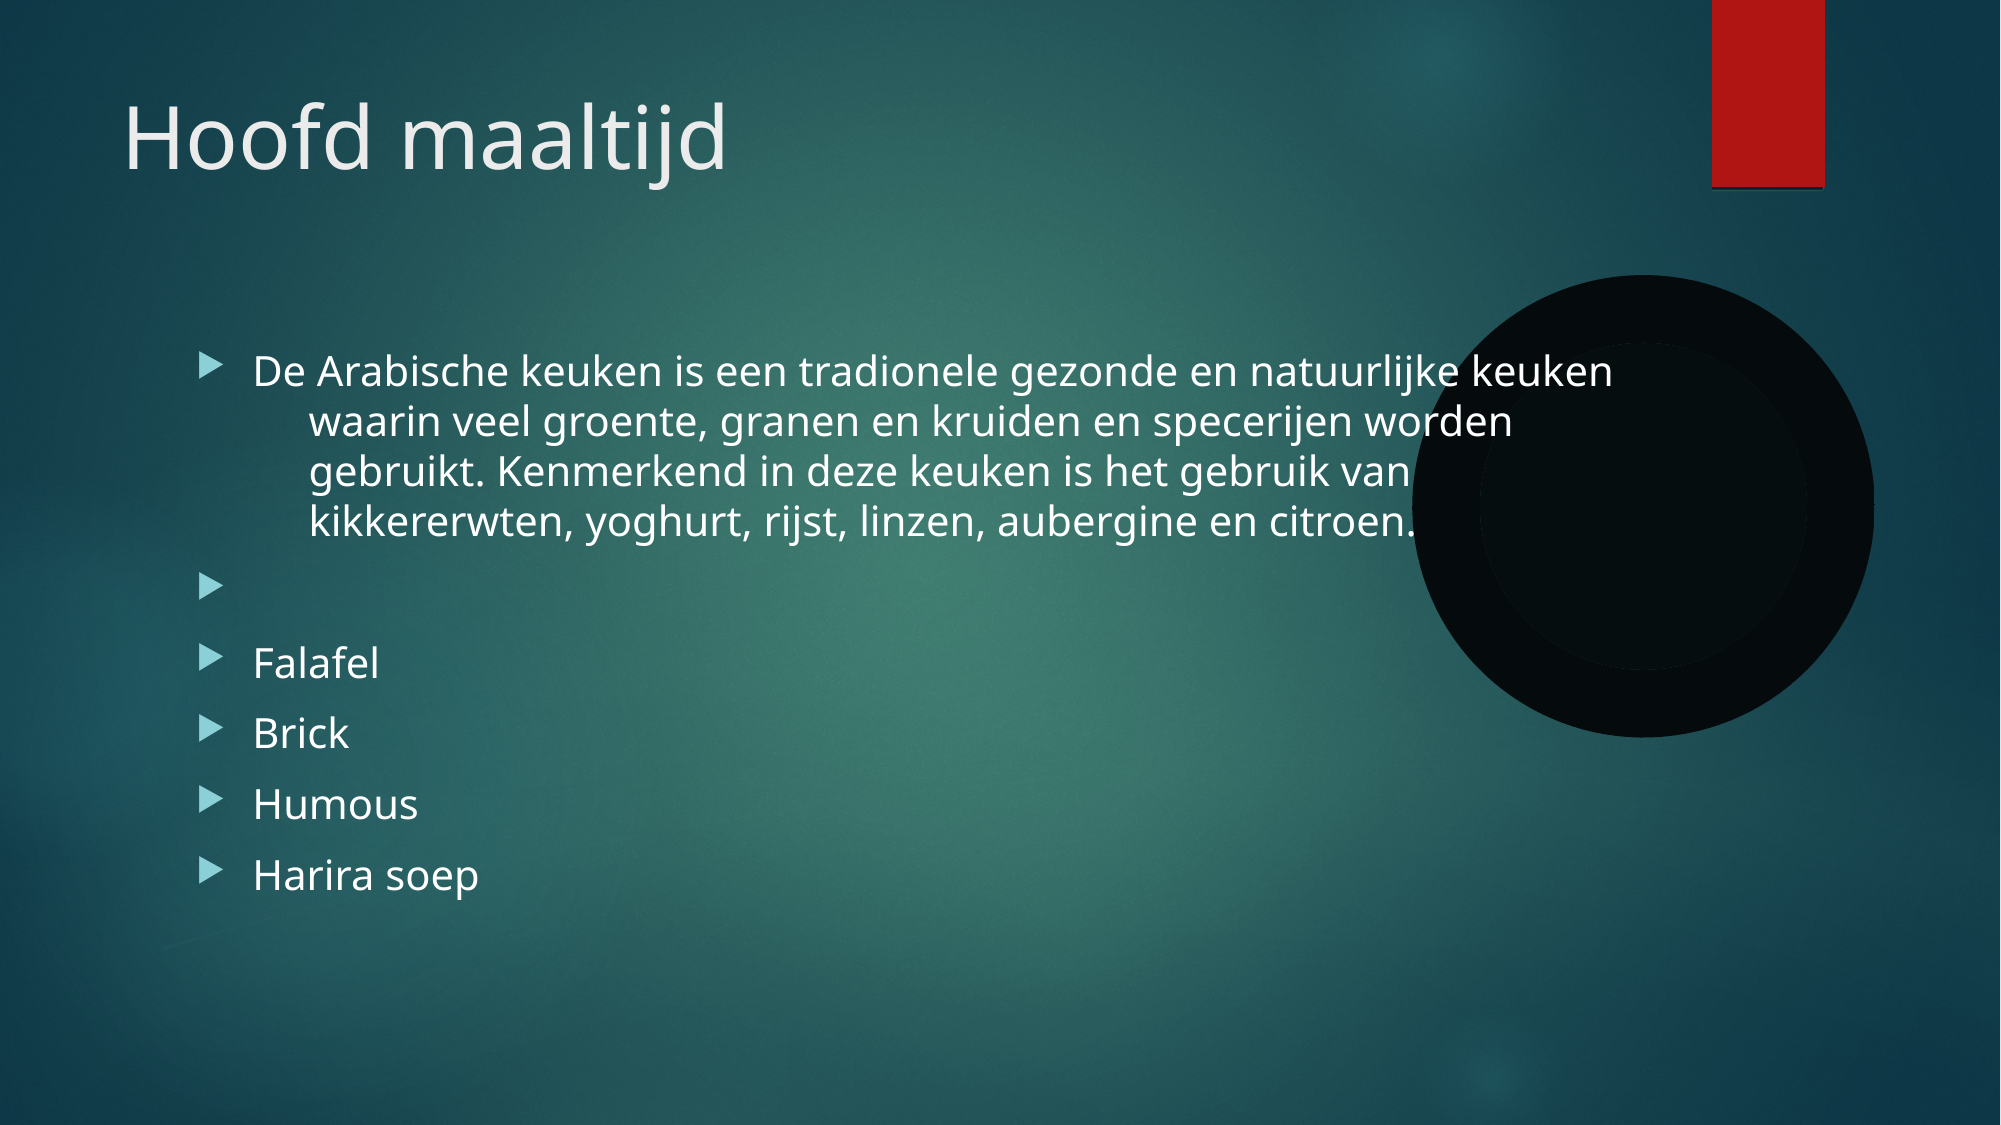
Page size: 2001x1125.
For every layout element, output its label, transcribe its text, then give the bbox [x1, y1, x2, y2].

list De Arabische keuken is een tradionele gezonde en natuurlijke keuken waarin veel groente, granen en kruiden en specerijen worden gebruikt. Kenmerkend in deze keuken is het gebruik van kikkererwten, yoghurt, rijst, linzen, aubergine en citroen. Falafel Brick Humous Harira soep [181, 336, 1649, 1026]
title Hoofd maaltijd [106, 74, 1649, 305]
